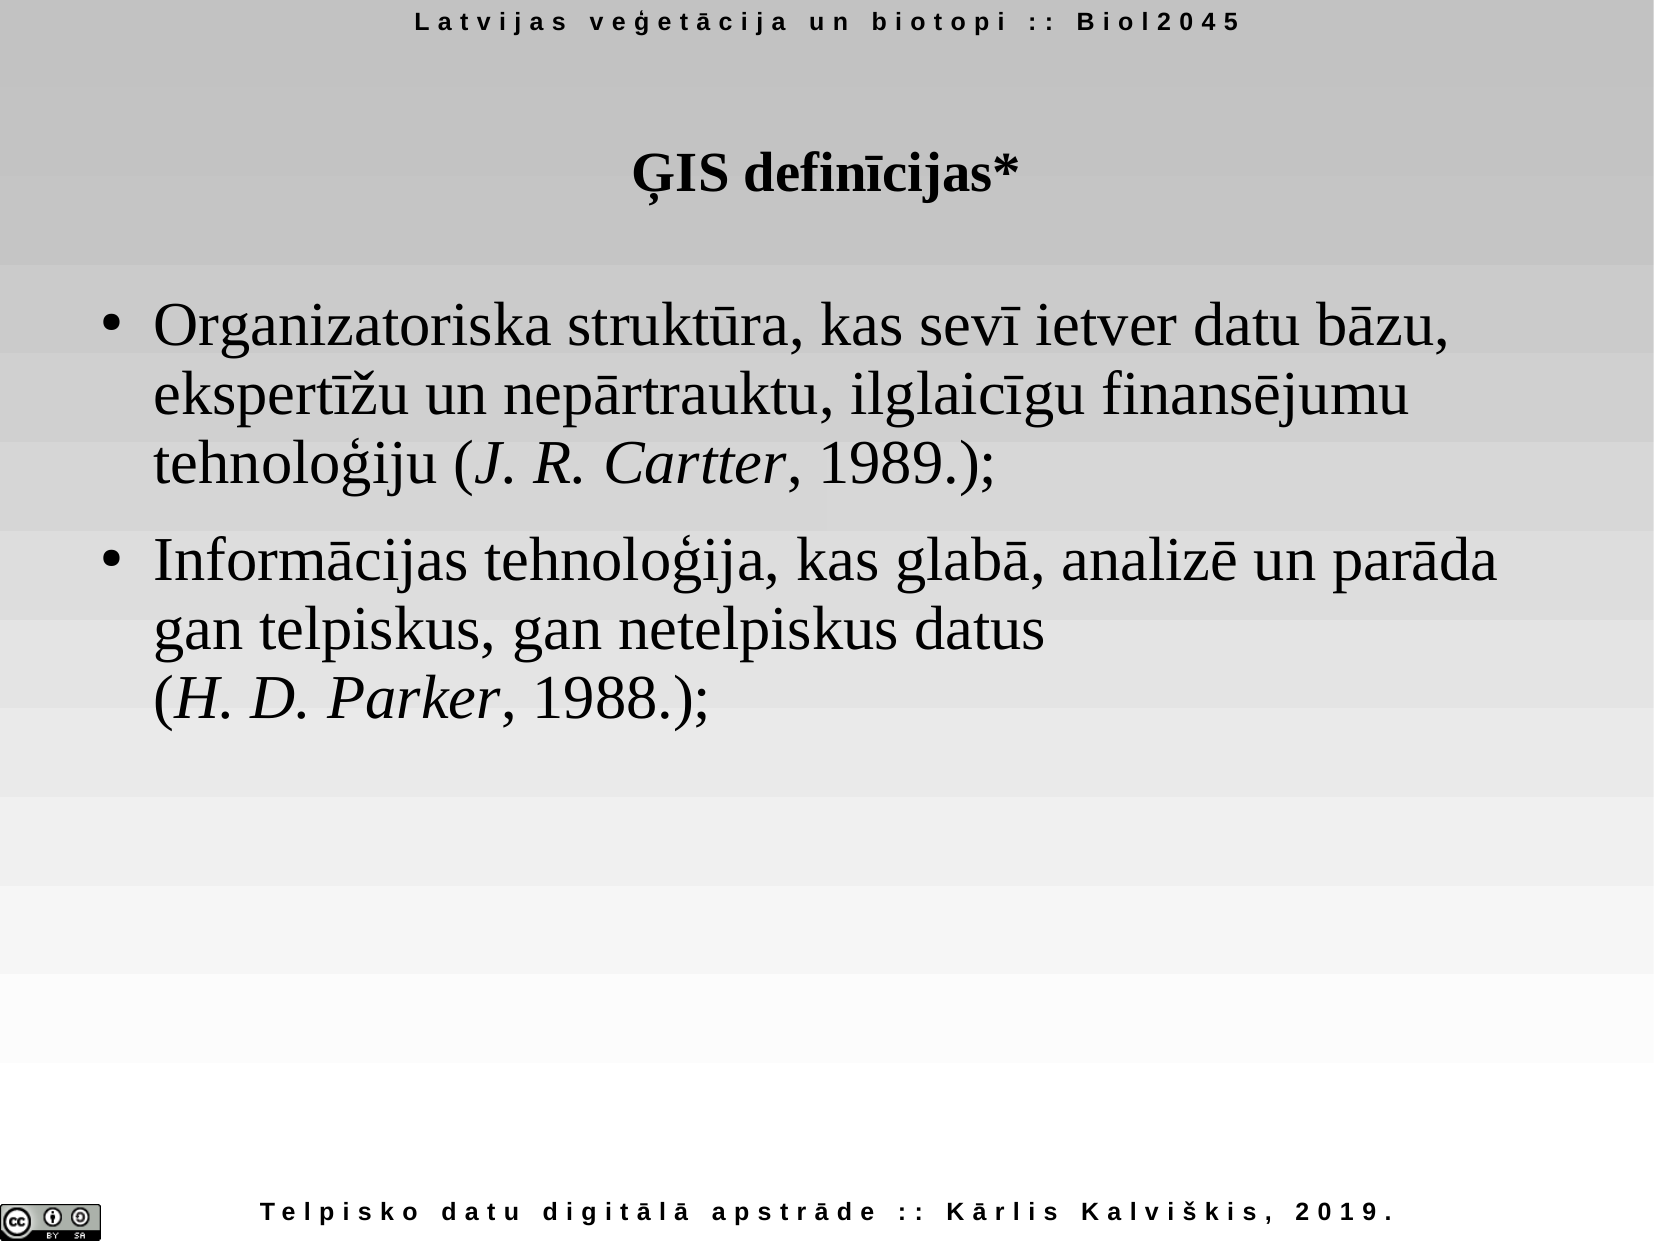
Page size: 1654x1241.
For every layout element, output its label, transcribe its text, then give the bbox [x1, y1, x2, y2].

list Organizatoriska struktūra, kas sevī ietver datu bāzu, ekspertīžu un nepārtrauktu, ilglaicīgu finansējumu tehnoloģiju (J. R. Cartter, 1989.); Informācijas tehnoloģija, kas glabā, analizē un parāda gan telpiskus, gan netelpiskus datus (H. D. Parker, 1988.); [82, 296, 1571, 1113]
picture [0, 0, 1654, 1241]
title ĢIS definīcijas* [29, 49, 1625, 296]
